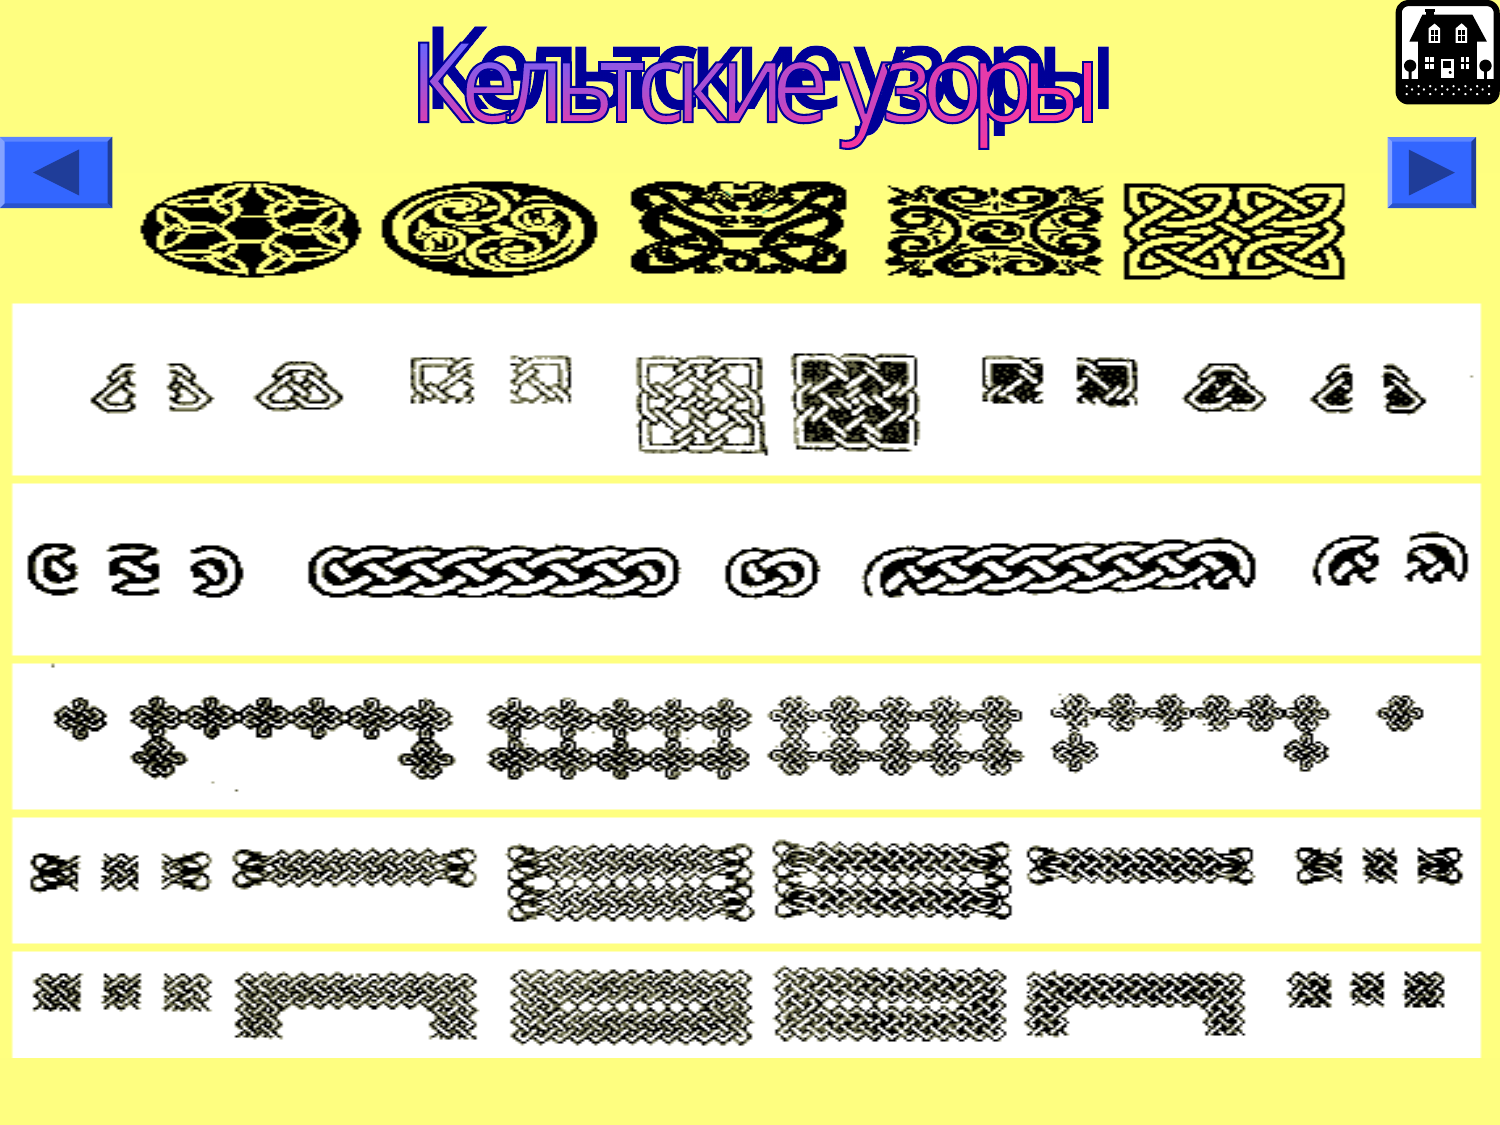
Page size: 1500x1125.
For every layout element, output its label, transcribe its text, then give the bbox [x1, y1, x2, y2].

text_box Кельтские узоры [683, 61, 825, 124]
text_box Кельтские узоры [465, 61, 557, 124]
text_box [1388, 137, 1477, 209]
text_box [0, 136, 113, 209]
picture [0, 0, 1500, 1125]
text_box Кельтские узоры [839, 61, 1075, 149]
text_box Кельтские узоры [561, 62, 609, 123]
text_box Кельтские узоры [419, 42, 473, 123]
text_box Кельтские узоры [599, 61, 682, 124]
text_box Кельтские узоры [1083, 62, 1093, 123]
